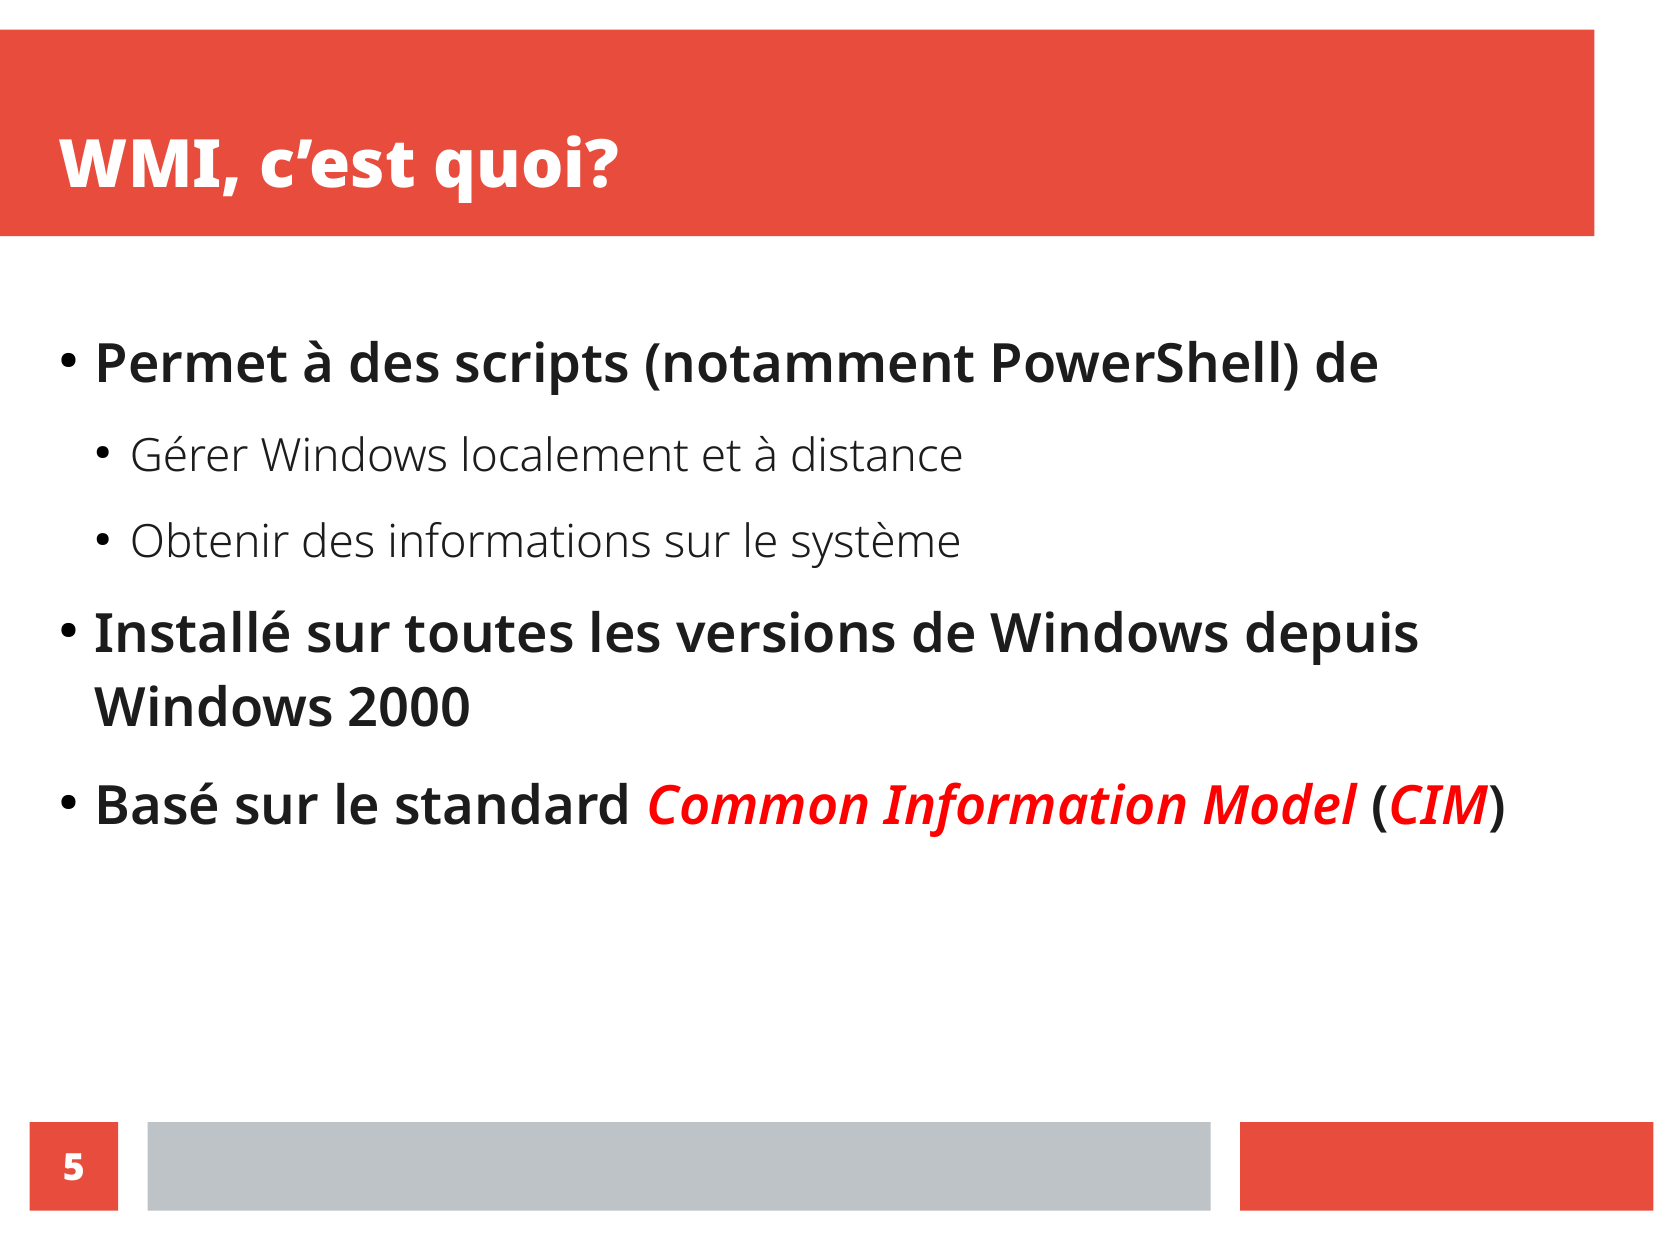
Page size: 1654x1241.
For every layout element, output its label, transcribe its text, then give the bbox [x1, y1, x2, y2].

list Permet à des scripts (notamment PowerShell) de Gérer Windows localement et à distance Obtenir des informations sur le système Installé sur toutes les versions de Windows depuis Windows 2000 Basé sur le standard Common Information Model (CIM) [59, 324, 1565, 1093]
title WMI, c’est quoi? [59, 59, 1595, 207]
